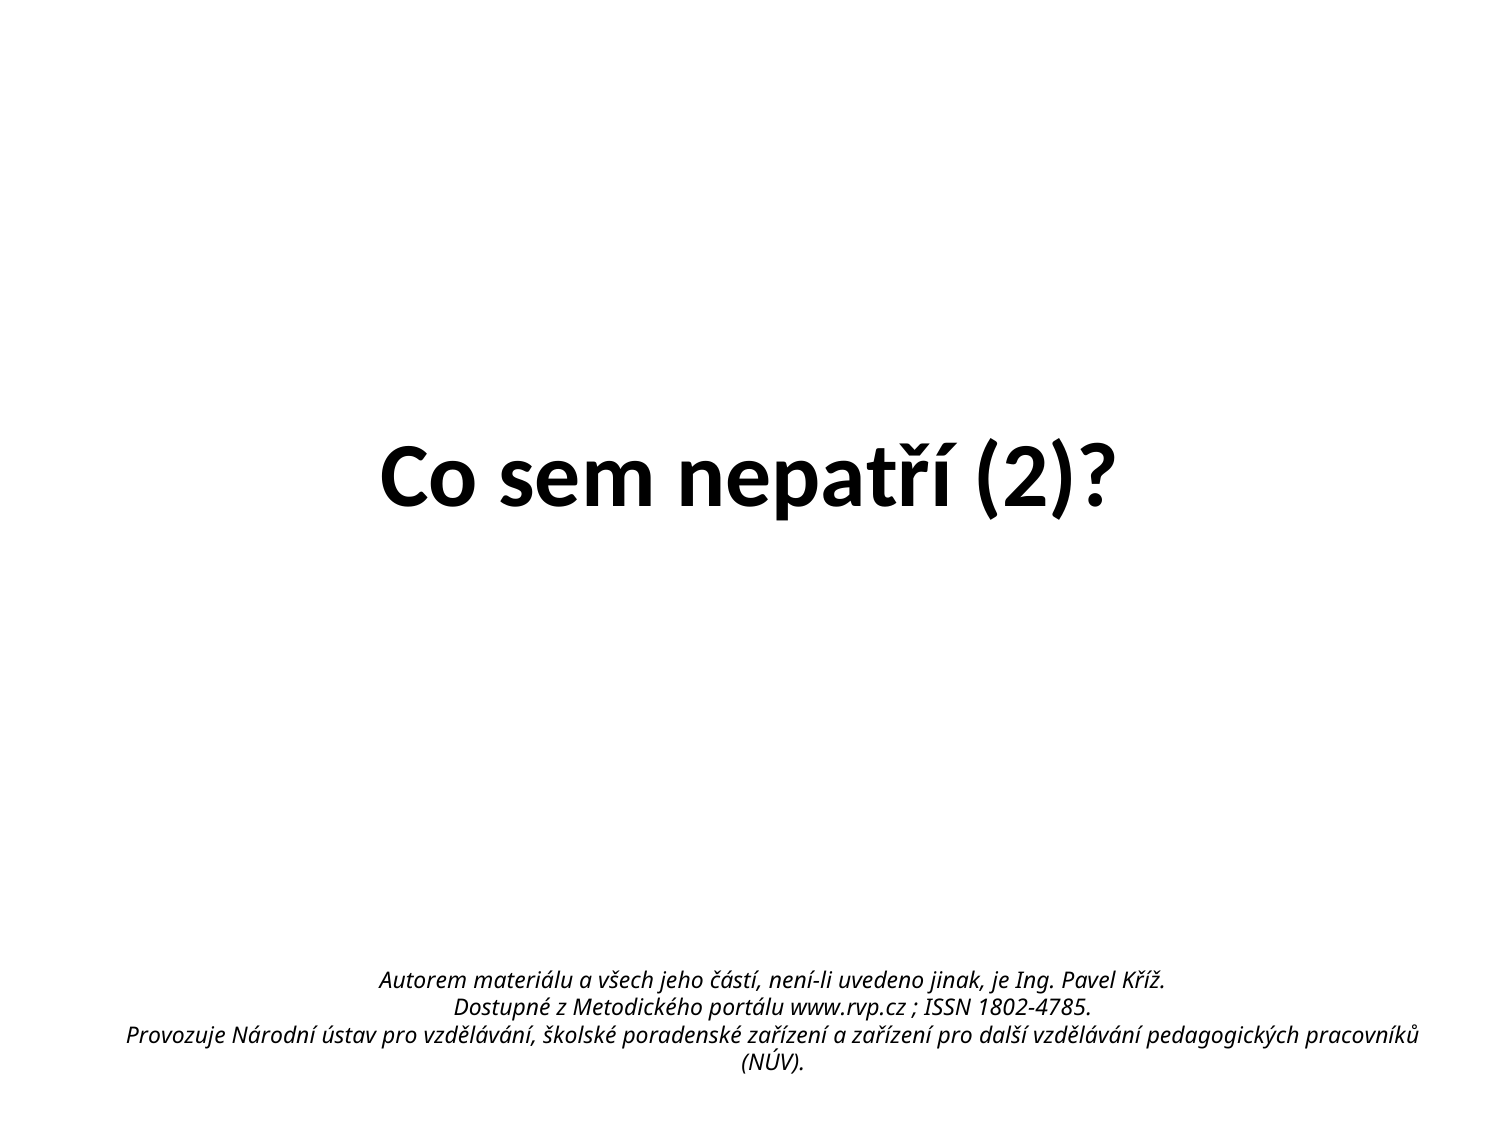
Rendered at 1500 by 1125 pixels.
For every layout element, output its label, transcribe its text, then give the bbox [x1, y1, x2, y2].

text_box Autorem materiálu a všech jeho částí, není-li uvedeno jinak, je Ing. Pavel Kříž. Dostupné z Metodického portálu www.rvp.cz ; ISSN 1802-4785. Provozuje Národní ústav pro vzdělávání, školské poradenské zařízení a zařízení pro další vzdělávání pedagogických pracovníků (NÚV). [105, 957, 1442, 1084]
title Co sem nepatří (2)? [112, 349, 1388, 591]
